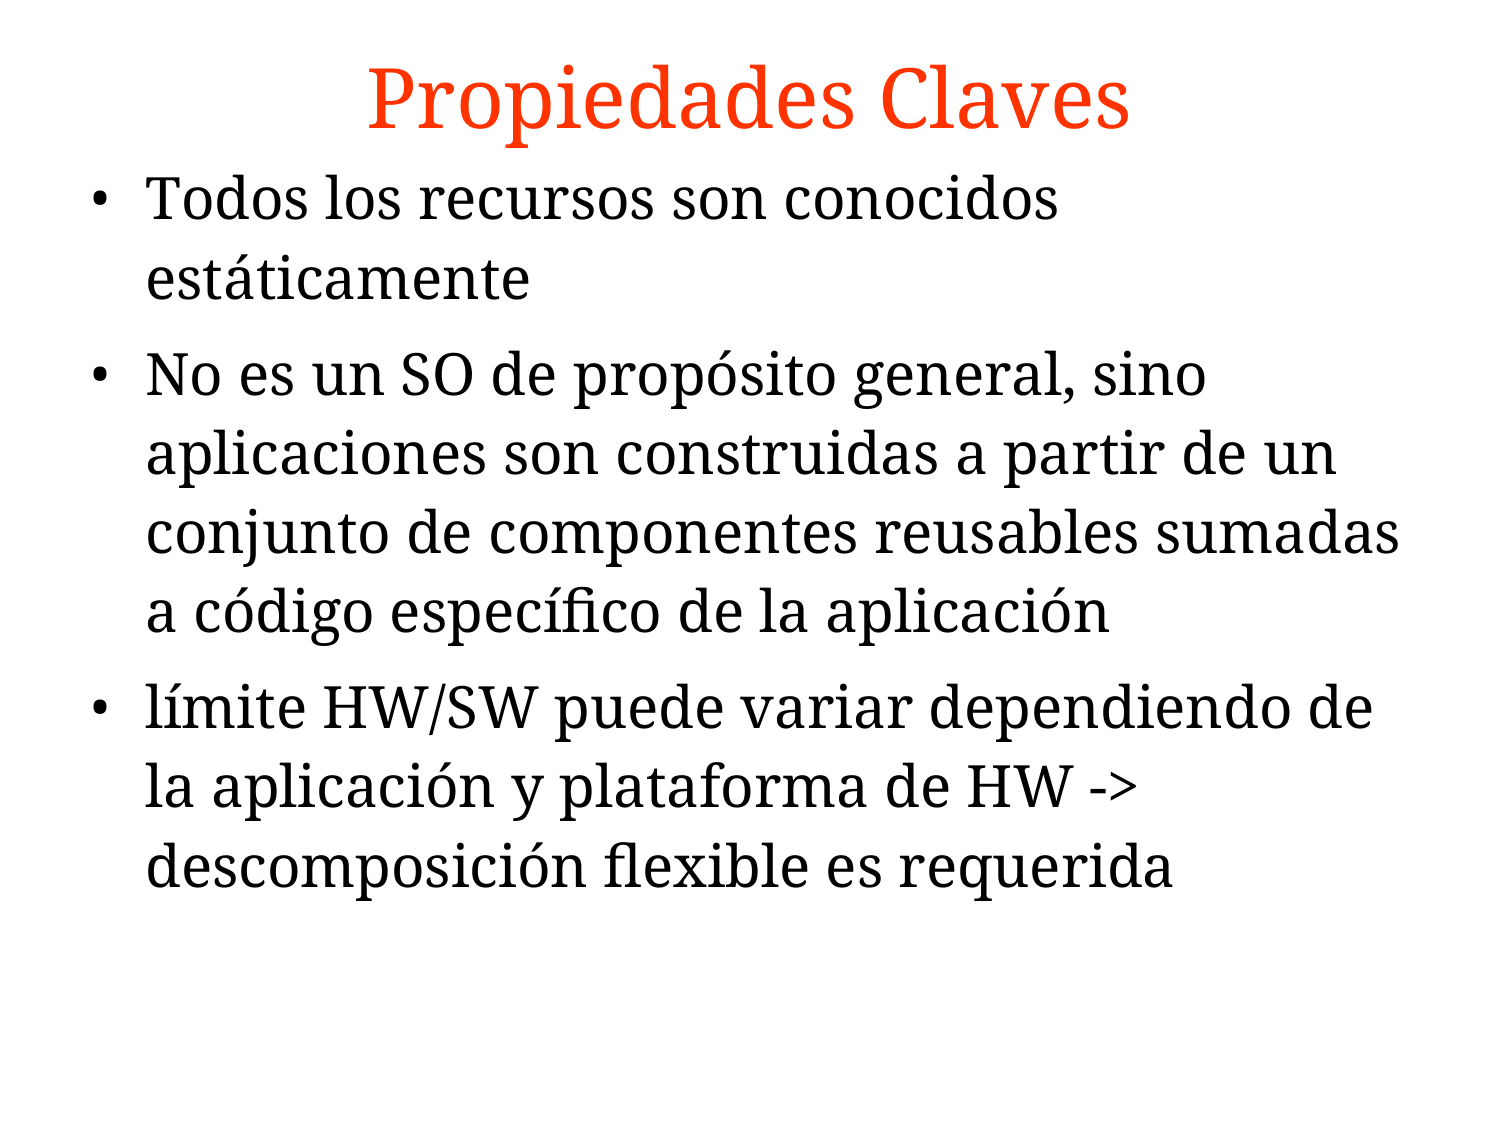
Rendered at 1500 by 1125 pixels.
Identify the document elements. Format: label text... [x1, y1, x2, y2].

list Todos los recursos son conocidos estáticamente No es un SO de propósito general, sino aplicaciones son construidas a partir de un conjunto de componentes reusables sumadas a código específico de la aplicación límite HW/SW puede variar dependiendo de la aplicación y plataforma de HW -> descomposición flexible es requerida [74, 149, 1425, 1021]
title Propiedades Claves [74, 34, 1425, 149]
